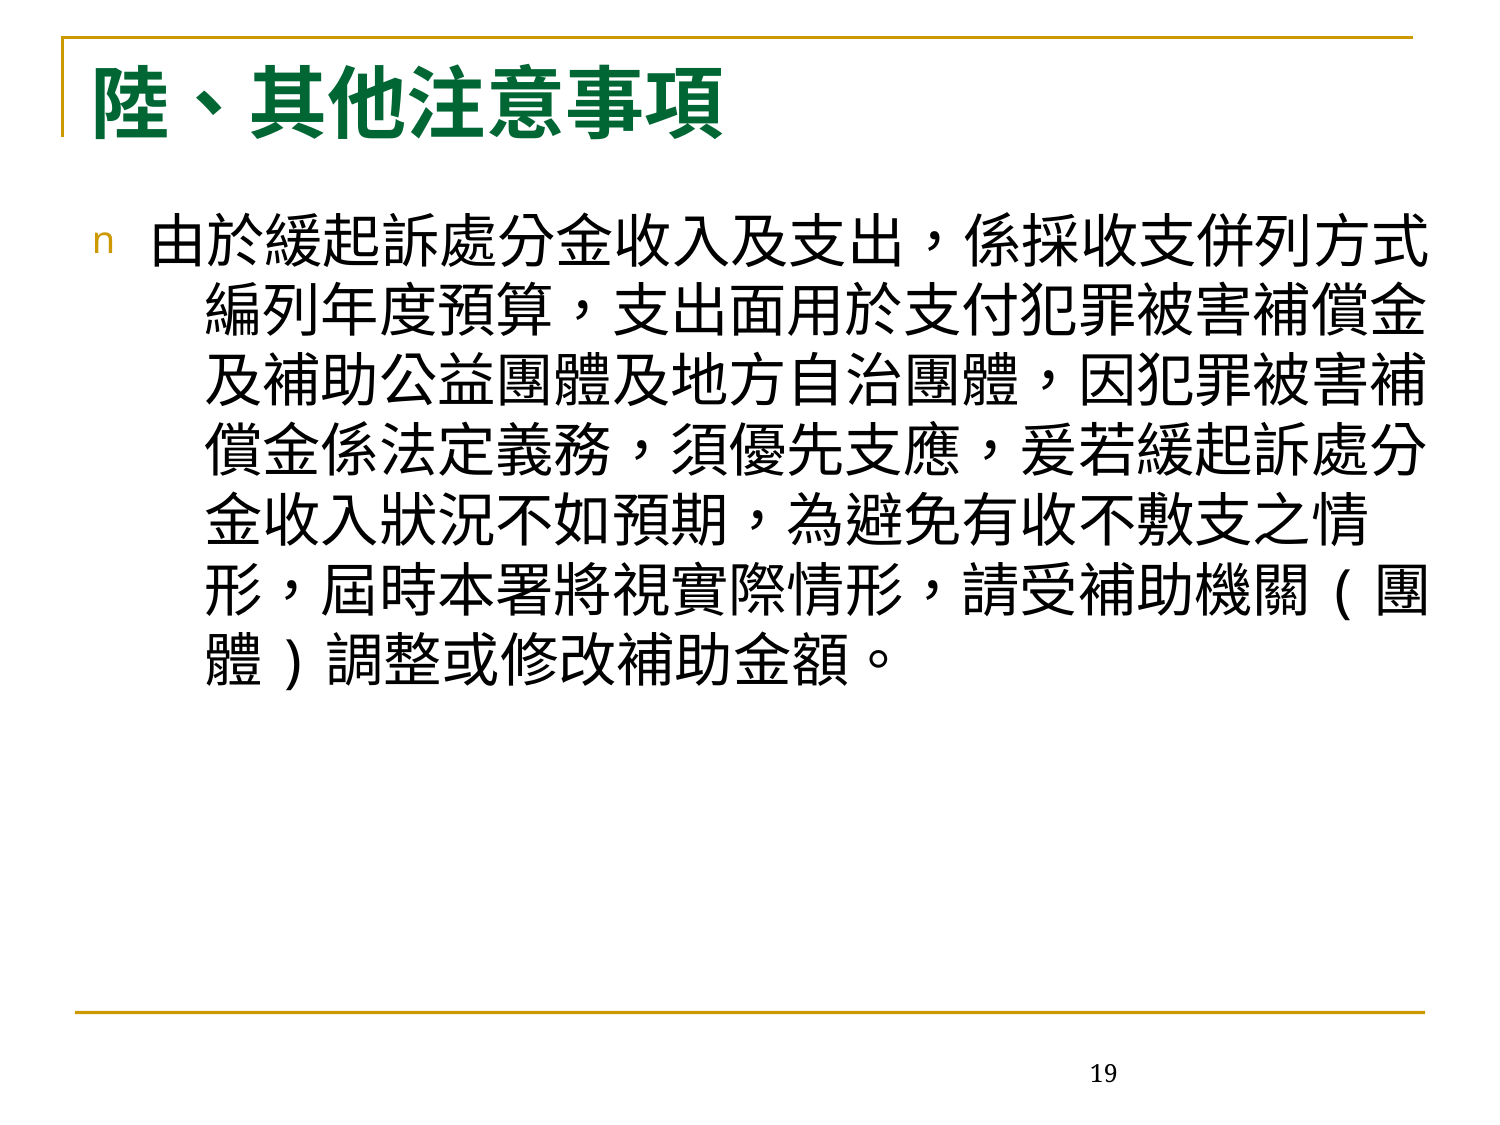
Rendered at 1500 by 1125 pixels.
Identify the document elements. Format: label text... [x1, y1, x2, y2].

text_box [1074, 1024, 1426, 1100]
title 陸、其他注意事項 [75, 45, 1426, 233]
list 由於緩起訴處分金收入及支出，係採收支併列方式編列年度預算，支出面用於支付犯罪被害補償金及補助公益團體及地方自治團體，因犯罪被害補償金係法定義務，須優先支應，爰若緩起訴處分金收入狀況不如預期，為避免有收不敷支之情形，屆時本署將視實際情形，請受補助機關(團體)調整或修改補助金額。 [76, 196, 1449, 1012]
